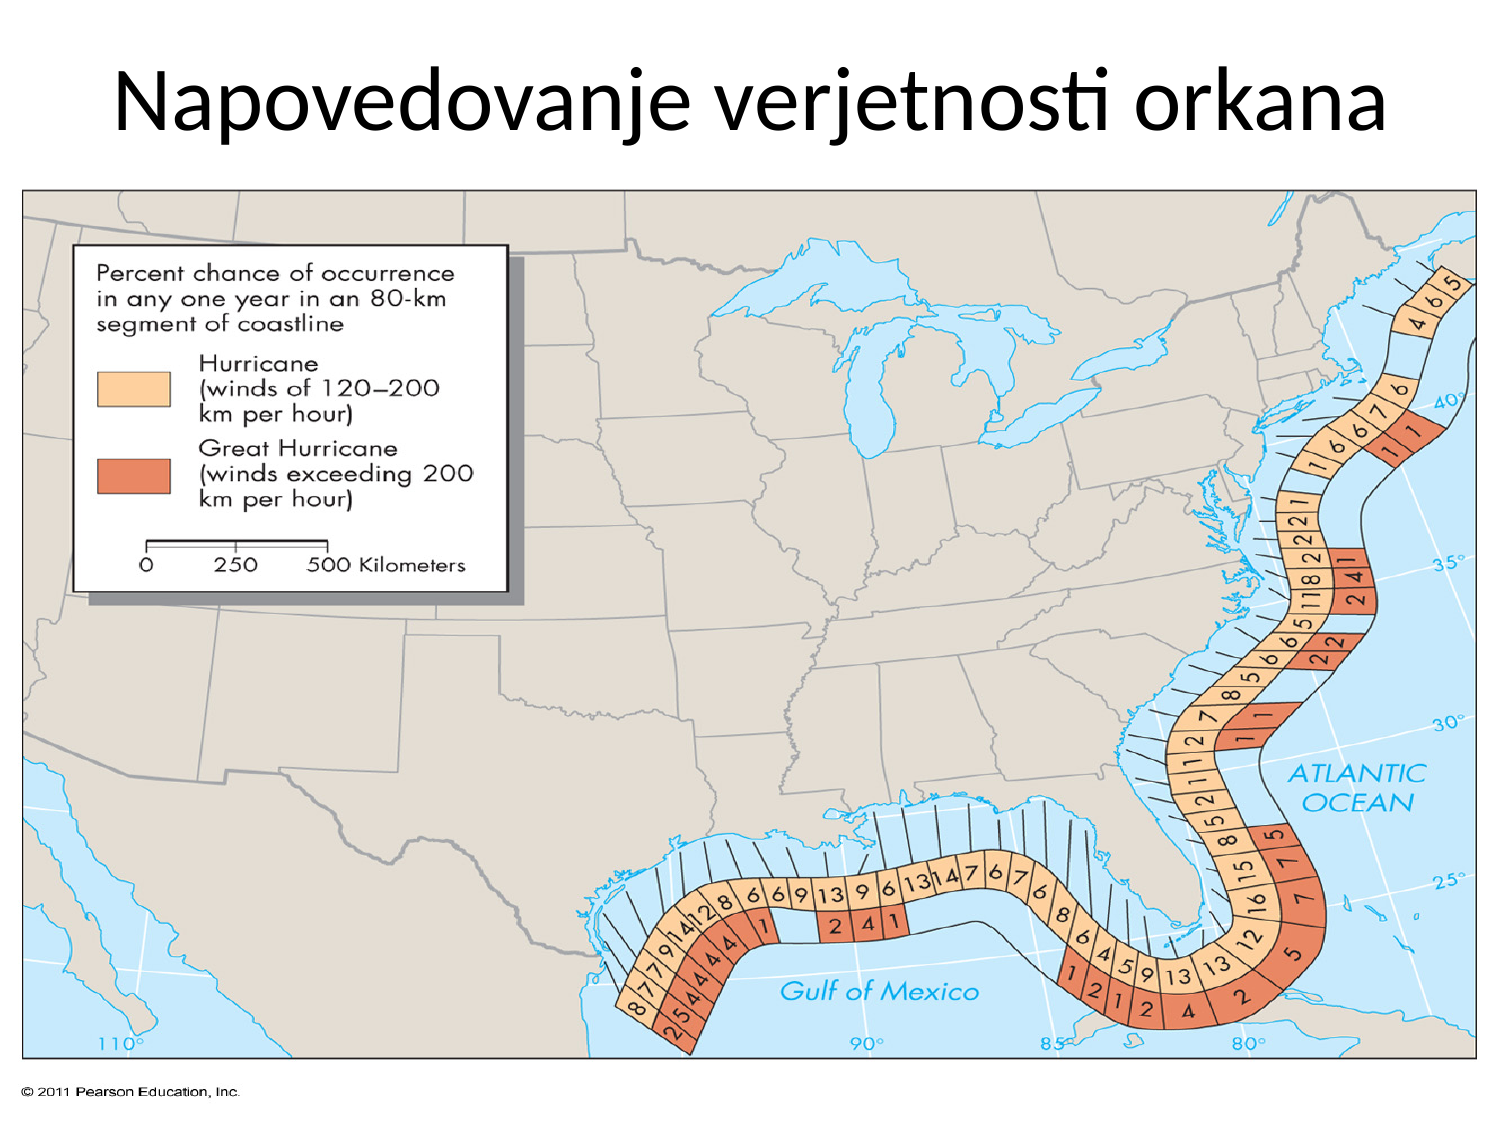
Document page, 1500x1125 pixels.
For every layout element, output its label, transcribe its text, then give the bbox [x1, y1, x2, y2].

picture [0, 175, 1500, 1125]
title Napovedovanje verjetnosti orkana [76, 0, 1427, 175]
